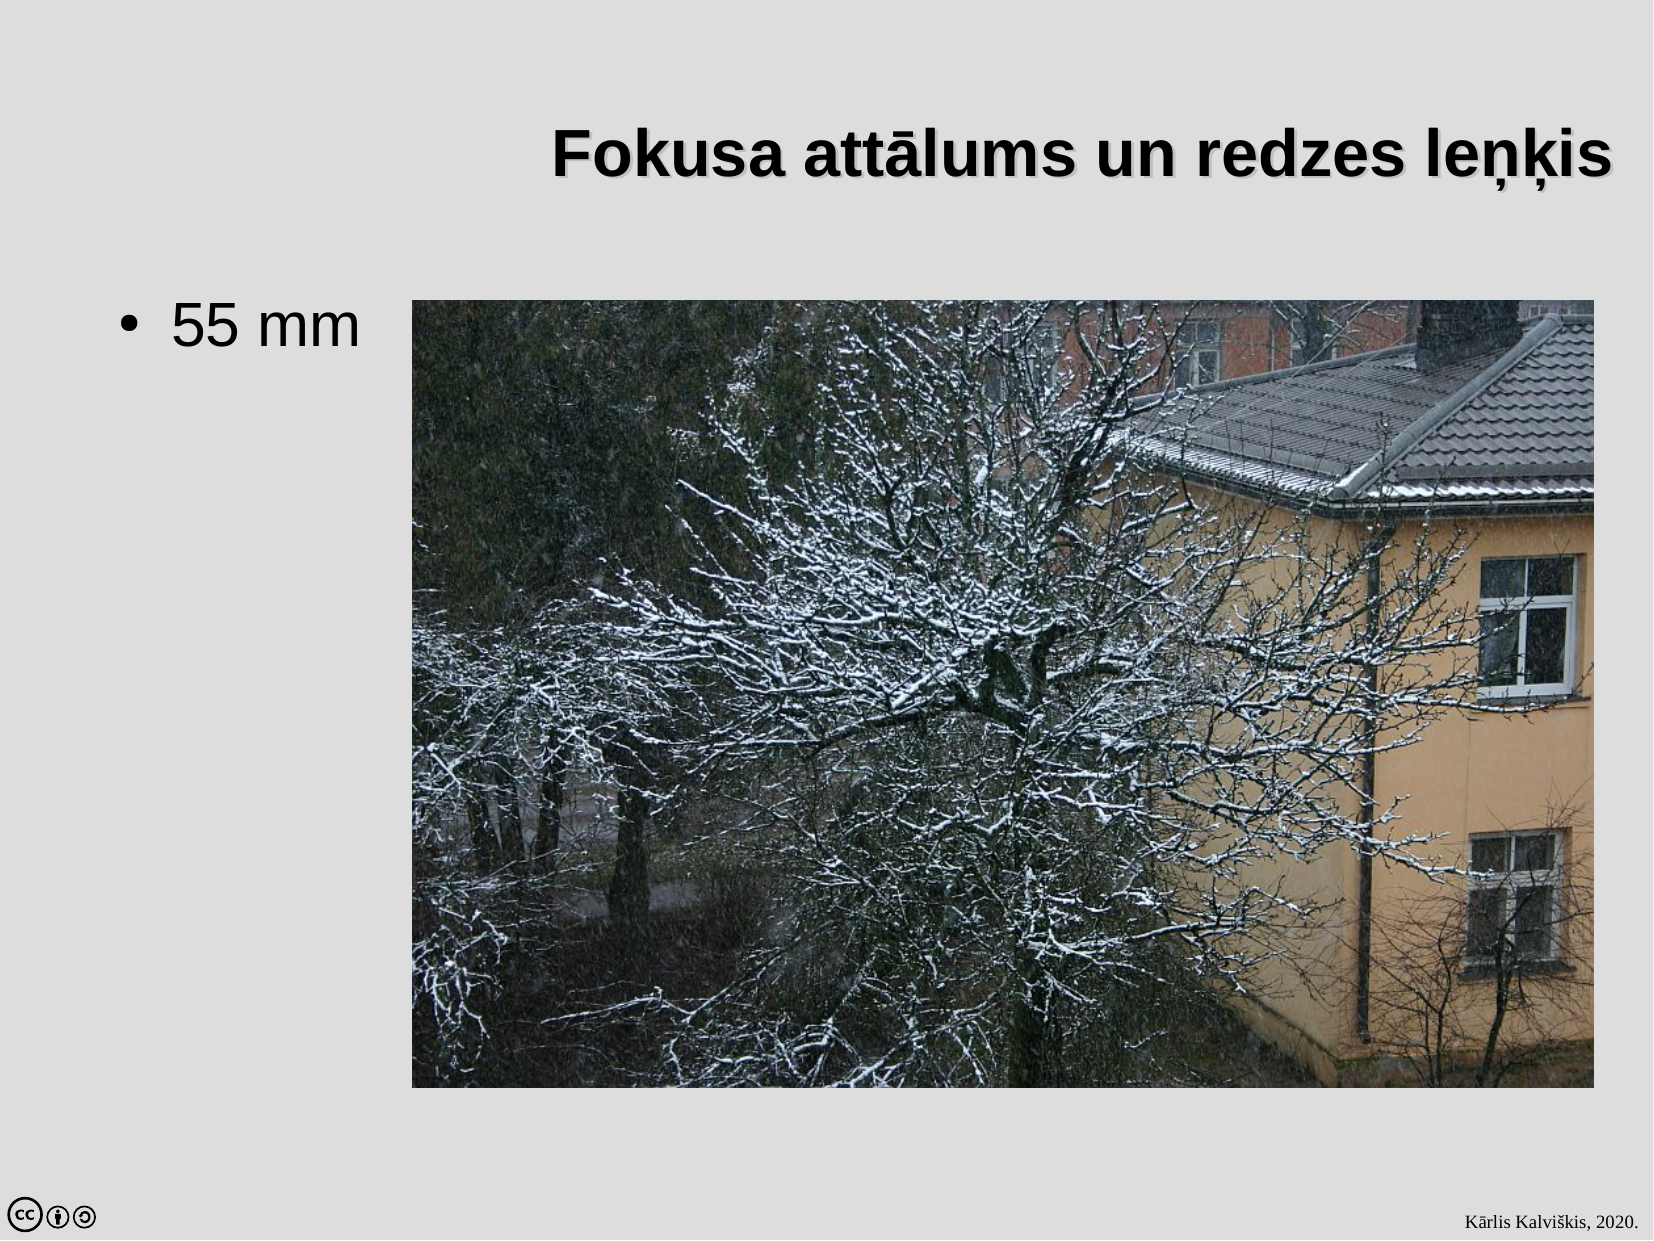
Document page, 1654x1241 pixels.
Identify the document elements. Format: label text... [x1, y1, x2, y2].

title Fokusa attālums un redzes leņķis [42, 49, 1615, 257]
picture [412, 300, 1594, 1089]
list 55 mm [82, 290, 1571, 1094]
